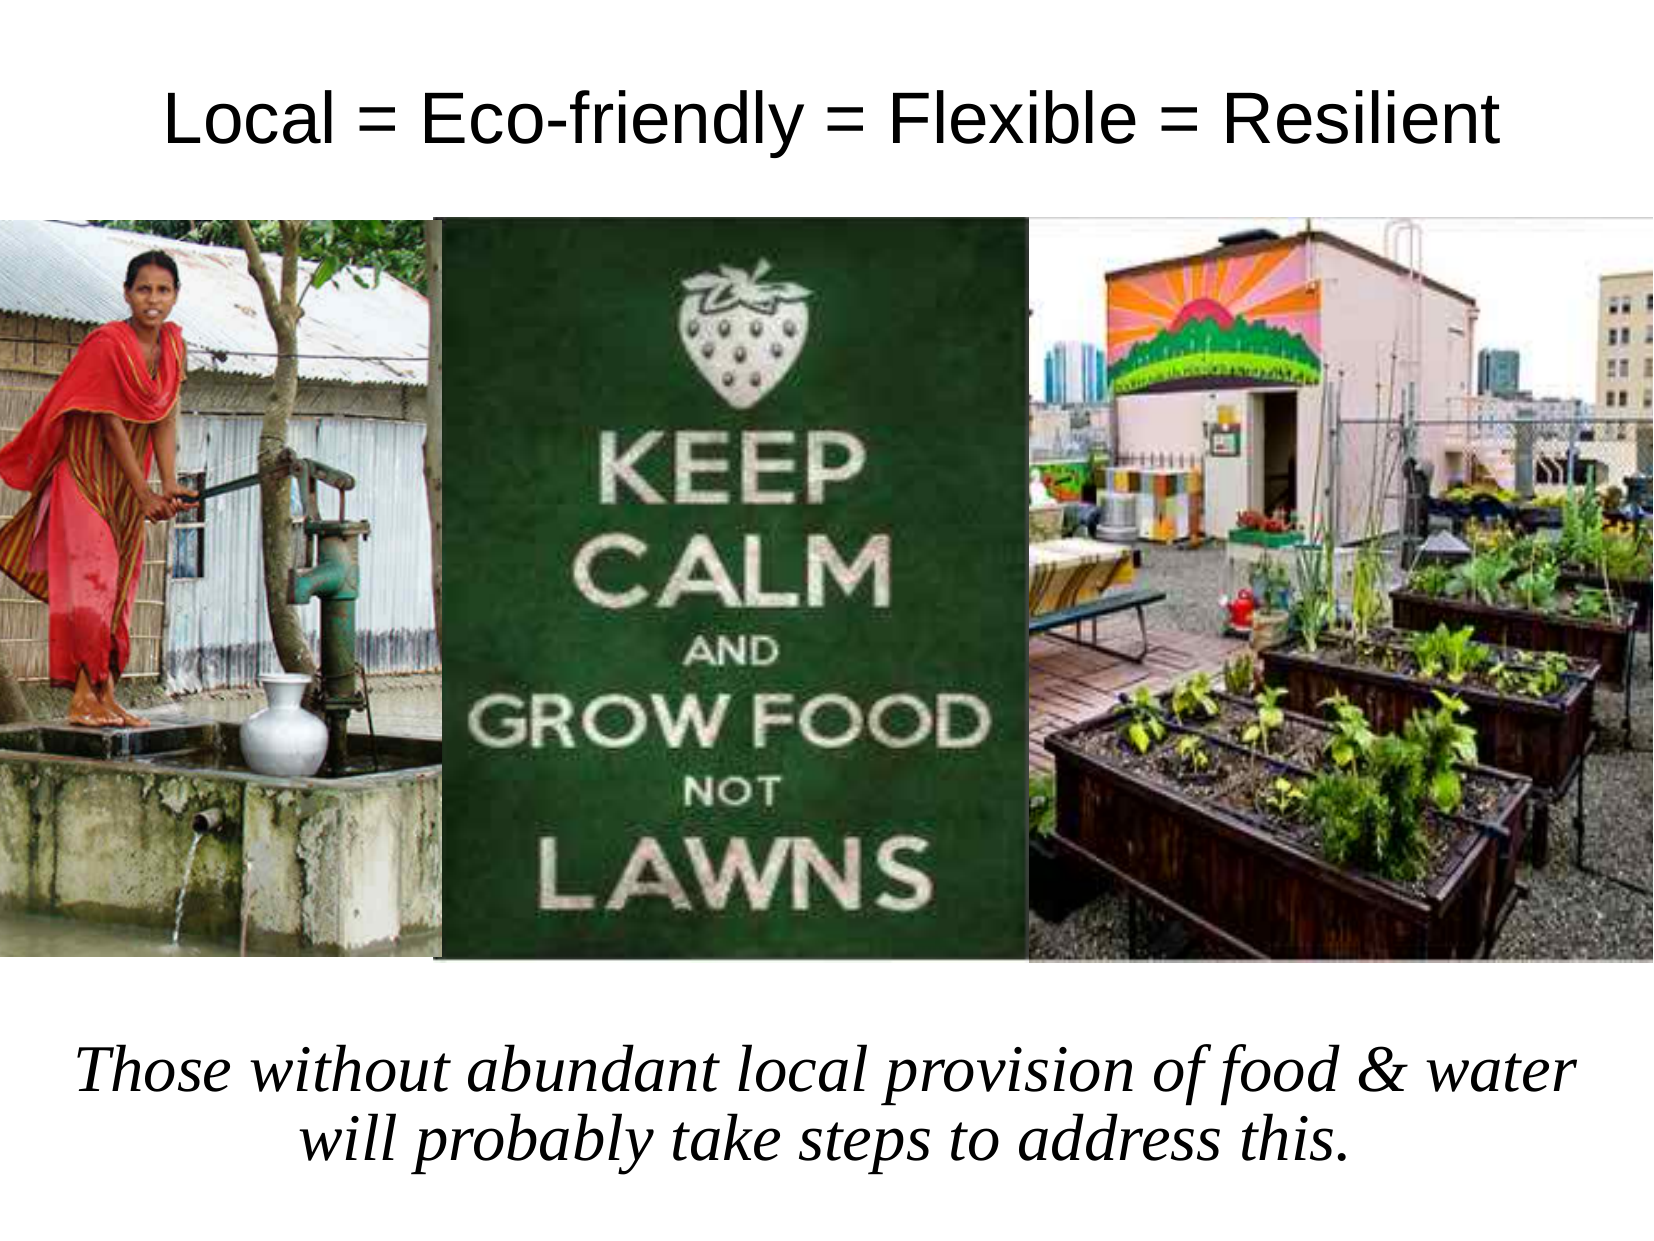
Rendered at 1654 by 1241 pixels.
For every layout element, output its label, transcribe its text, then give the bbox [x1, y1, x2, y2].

text_box Those without abundant local provision of food & water will probably take steps to address this. [0, 1017, 1653, 1193]
picture [0, 217, 1653, 963]
text_box Local = Eco-friendly = Flexible = Resilient [11, 76, 1653, 166]
